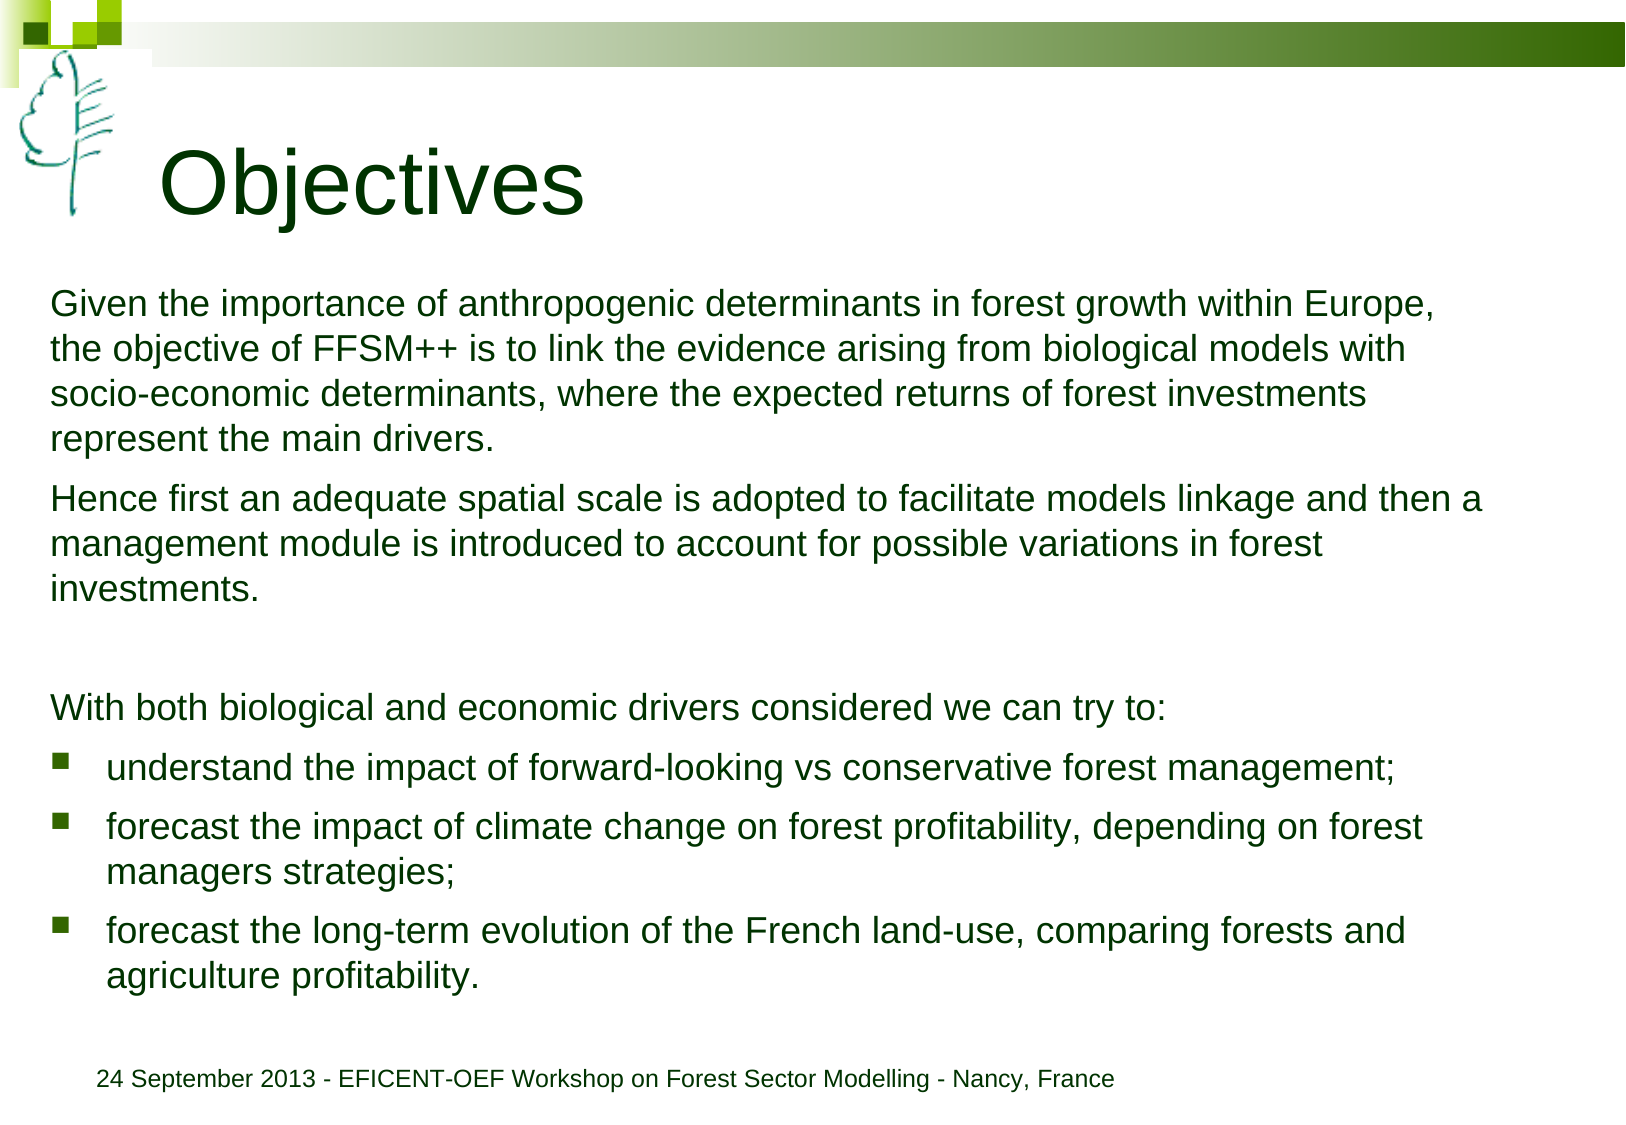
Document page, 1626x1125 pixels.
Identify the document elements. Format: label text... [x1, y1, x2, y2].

picture [19, 49, 152, 220]
list Given the importance of anthropogenic determinants in forest growth within Europe, the objective of FFSM++ is to link the evidence arising from biological models with socio-economic determinants, where the expected returns of forest investments represent the main drivers. Hence first an adequate spatial scale is adopted to facilitate models linkage and then a management module is introduced to account for possible variations in forest investments. With both biological and economic drivers considered we can try to: understand the impact of forward-looking vs conservative forest management; forecast the impact of climate change on forest profitability, depending on forest managers strategies; forecast the long-term evolution of the French land-use, comparing forests and agriculture profitability. [35, 271, 1498, 1005]
title Objectives [144, 60, 1607, 296]
